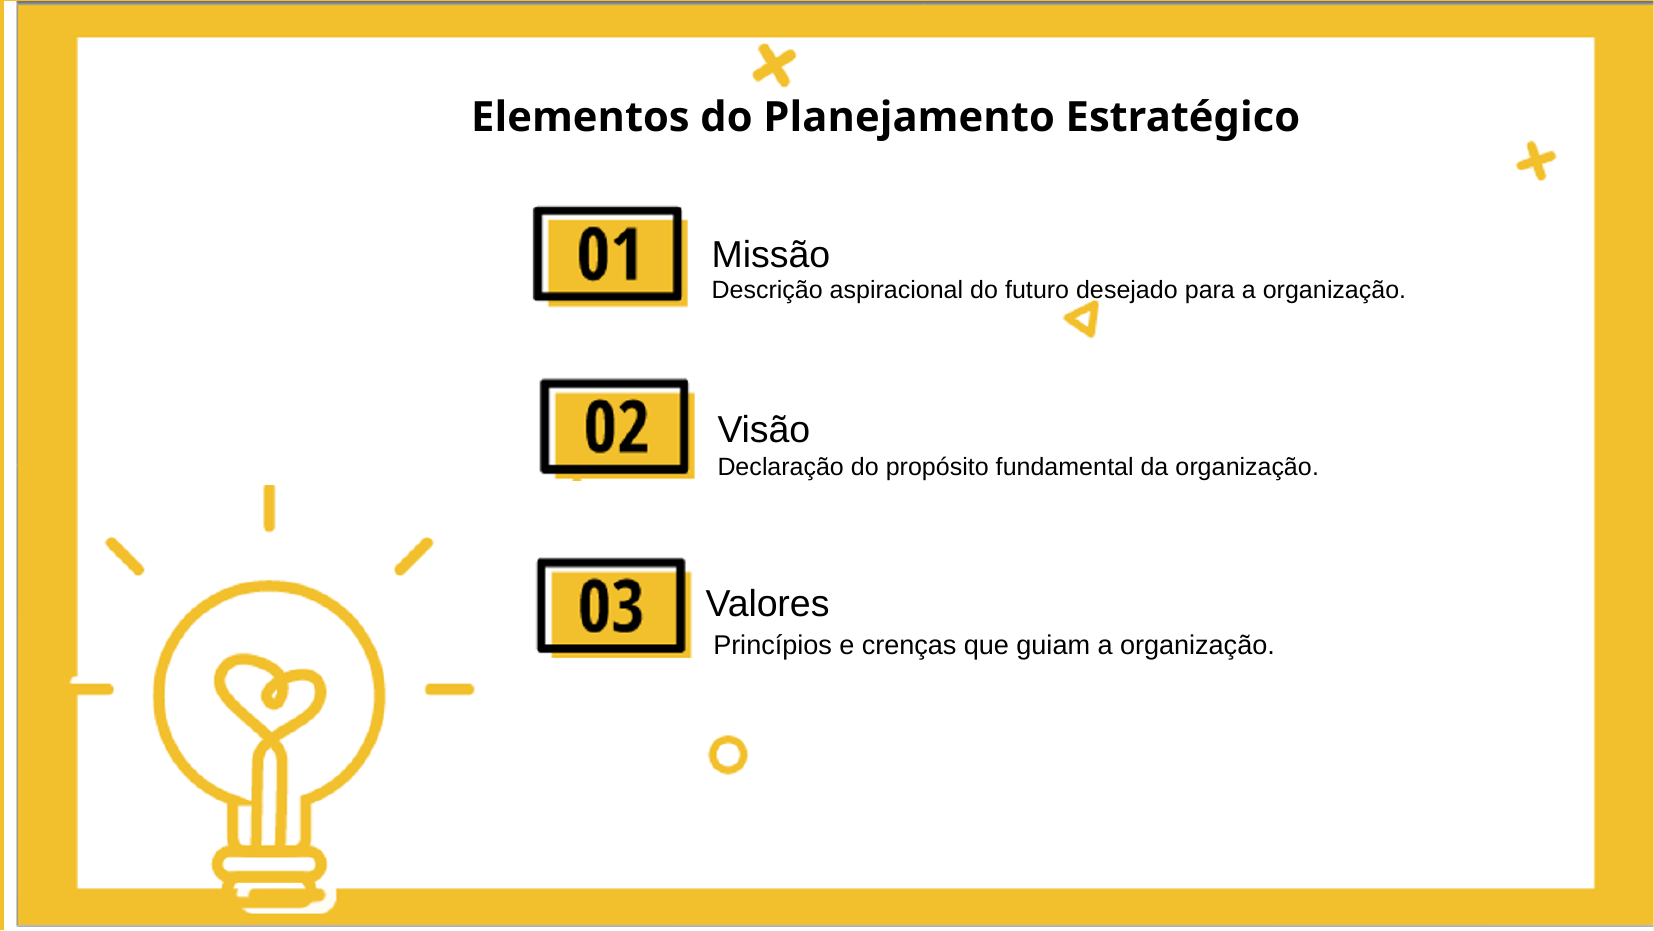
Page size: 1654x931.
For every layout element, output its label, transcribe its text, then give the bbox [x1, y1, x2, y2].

text_box Valores [690, 575, 845, 632]
picture [4, 1, 1654, 931]
text_box Elementos do Planejamento Estratégico [295, 23, 1477, 207]
text_box Declaração do propósito fundamental da organização. [702, 445, 1631, 502]
text_box Descrição aspiracional do futuro desejado para a organização. [696, 267, 1506, 325]
text_box Princípios e crenças que guiam a organização. [698, 622, 1506, 680]
text_box Visão [702, 401, 826, 445]
text_box Missão [696, 226, 846, 267]
